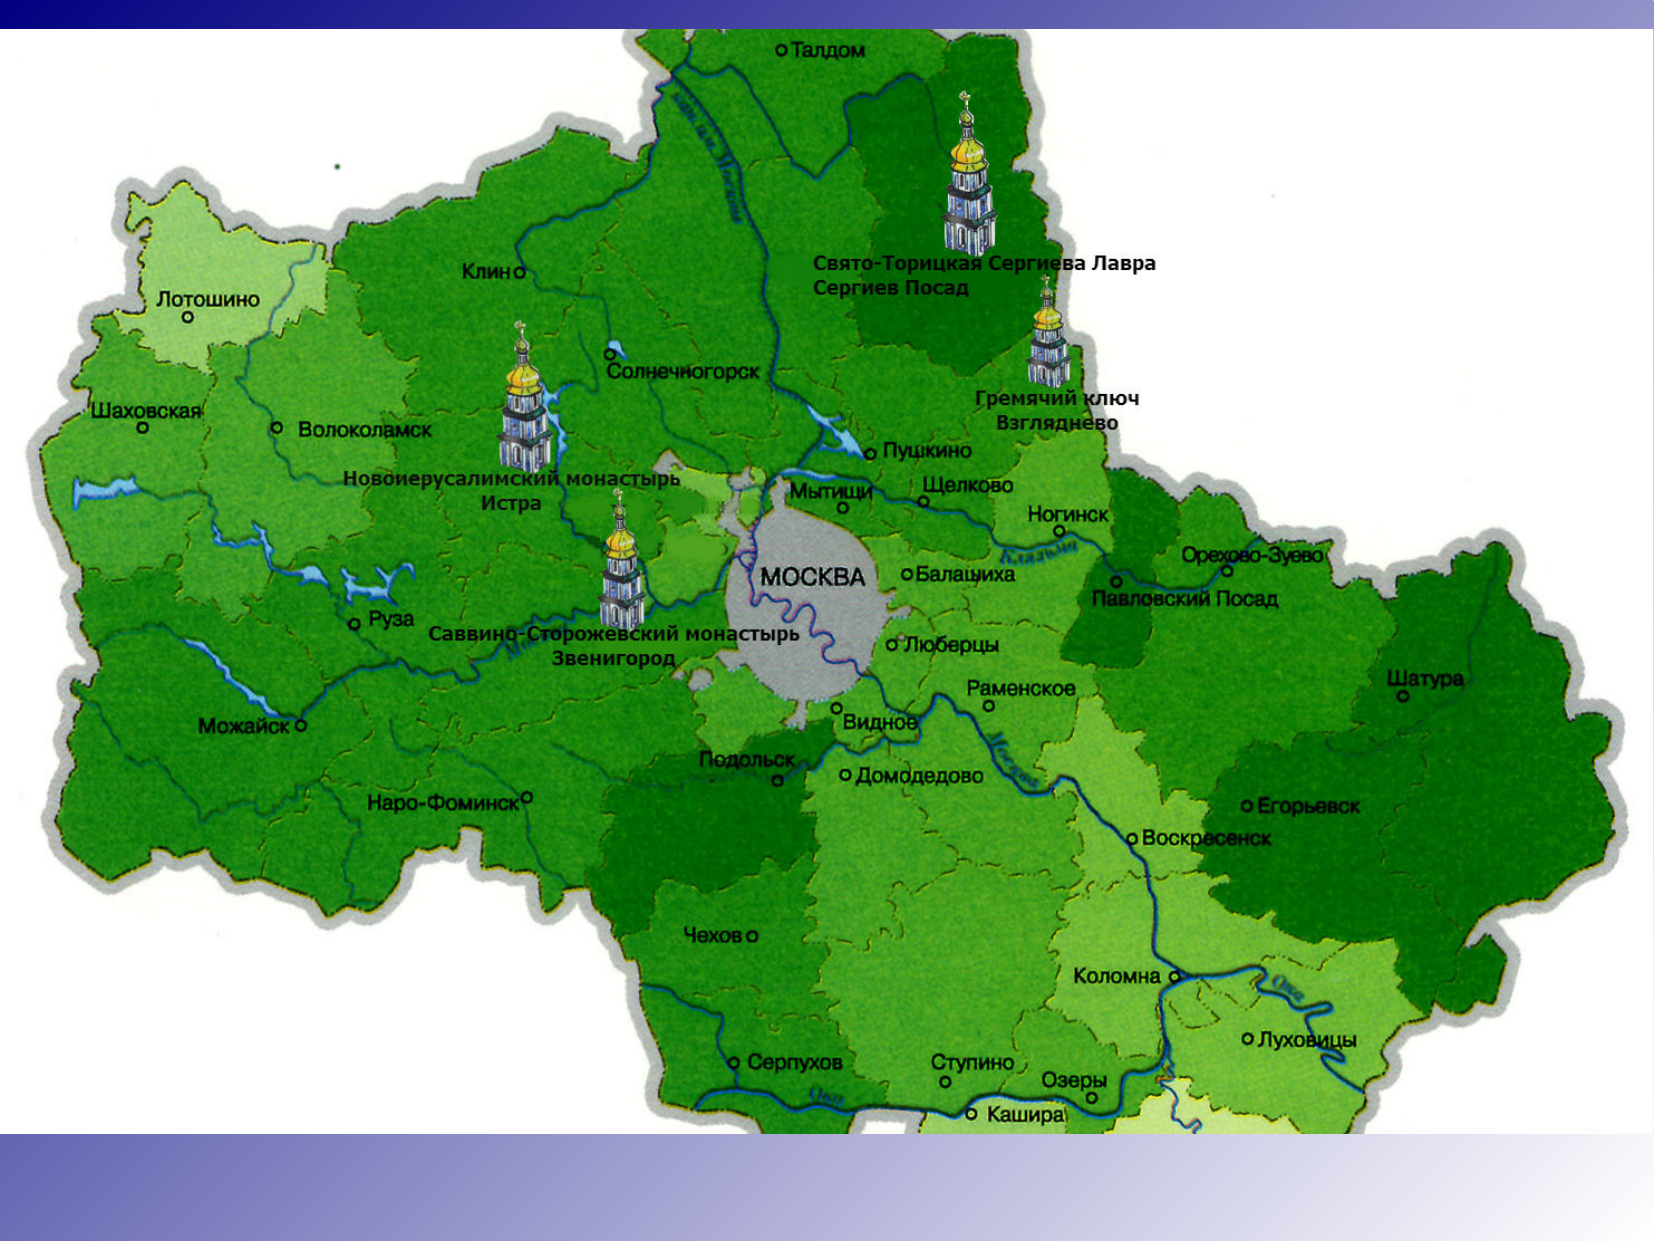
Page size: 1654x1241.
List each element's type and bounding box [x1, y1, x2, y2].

picture [0, 29, 1654, 1134]
